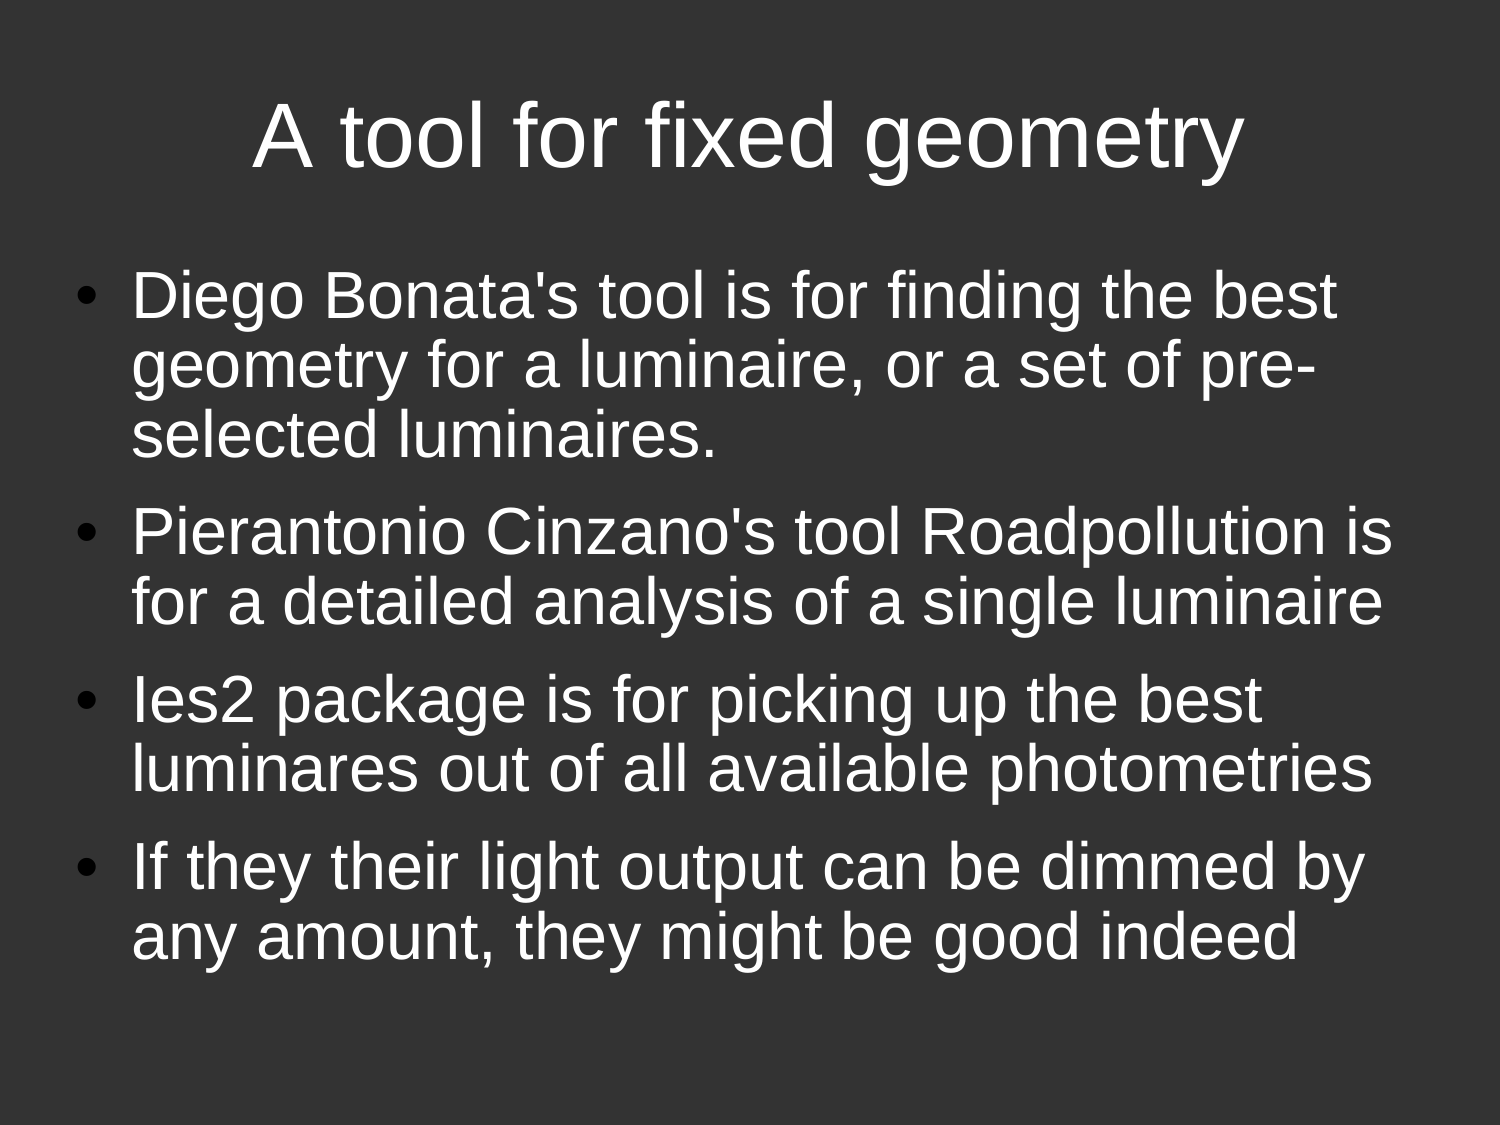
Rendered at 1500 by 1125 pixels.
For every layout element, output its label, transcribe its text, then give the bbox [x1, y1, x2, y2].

list Diego Bonata's tool is for finding the best geometry for a luminaire, or a set of pre-selected luminaires. Pierantonio Cinzano's tool Roadpollution is for a detailed analysis of a single luminaire Ies2 package is for picking up the best luminares out of all available photometries If they their light output can be dimmed by any amount, they might be good indeed [75, 262, 1425, 1006]
title A tool for fixed geometry [75, 21, 1425, 257]
